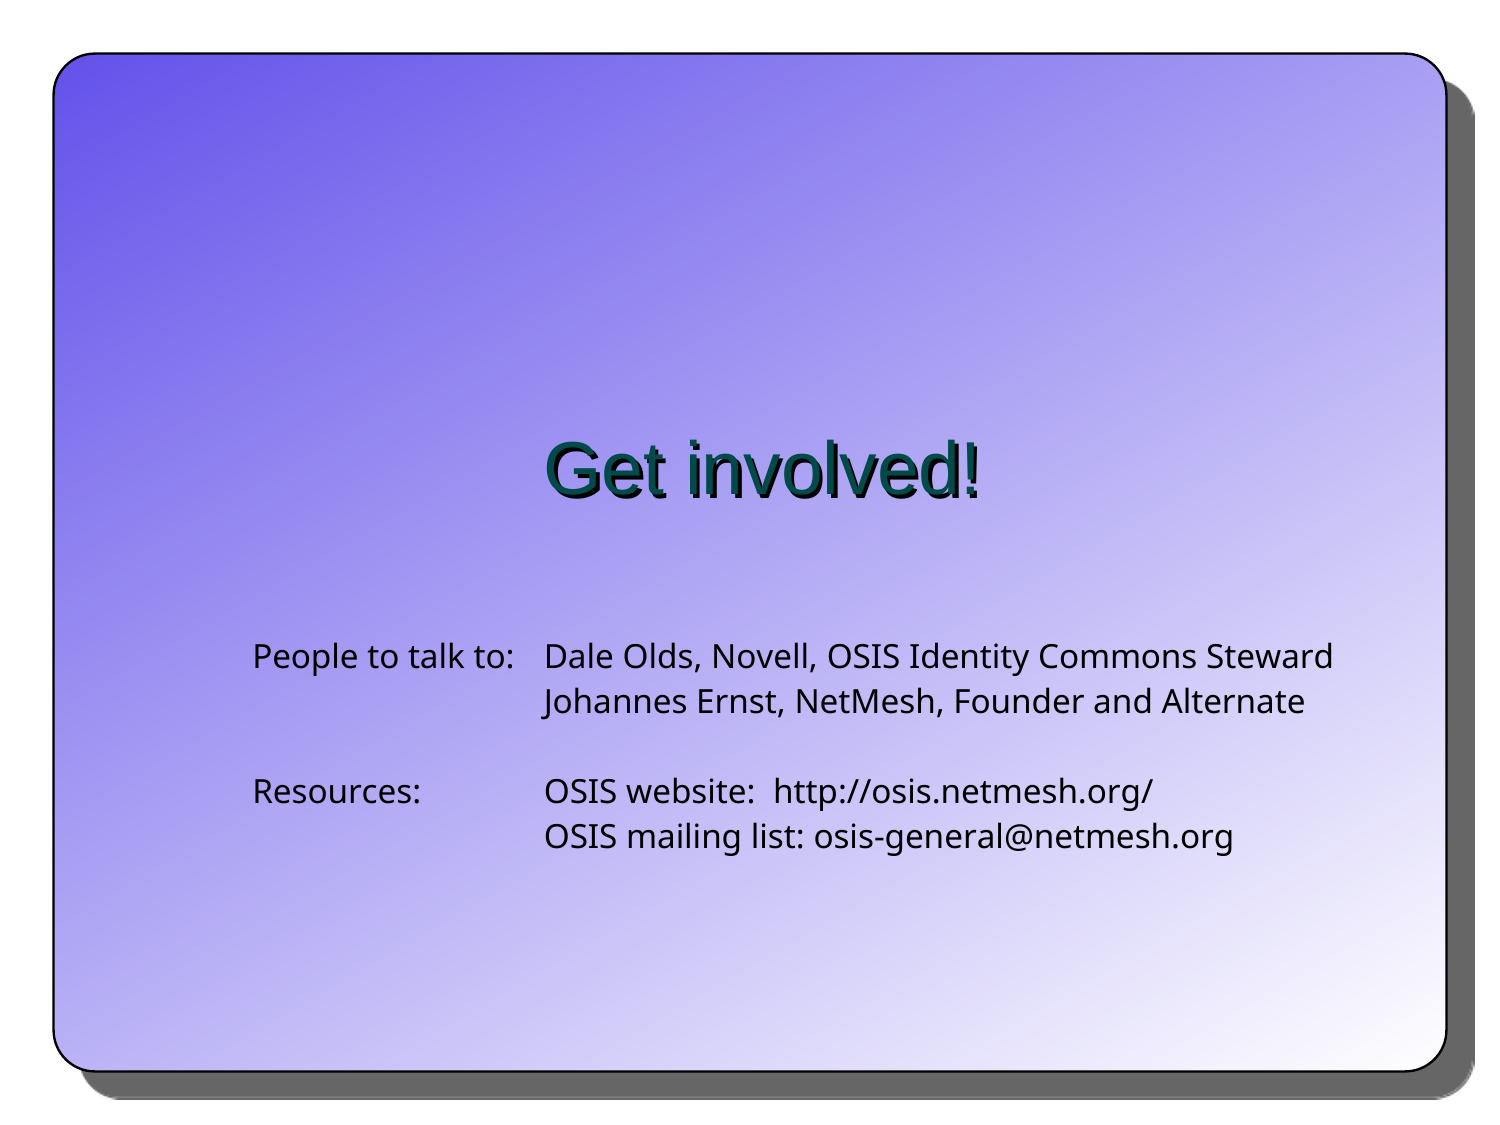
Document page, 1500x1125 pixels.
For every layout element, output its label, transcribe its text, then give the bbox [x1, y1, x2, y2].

text_box People to talk to: Dale Olds, Novell, OSIS Identity Commons Steward Johannes Ernst, NetMesh, Founder and Alternate Resources: OSIS website: http://osis.netmesh.org/ OSIS mailing list: osis-general@netmesh.org [237, 624, 1438, 838]
title Get involved! [125, 387, 1401, 550]
